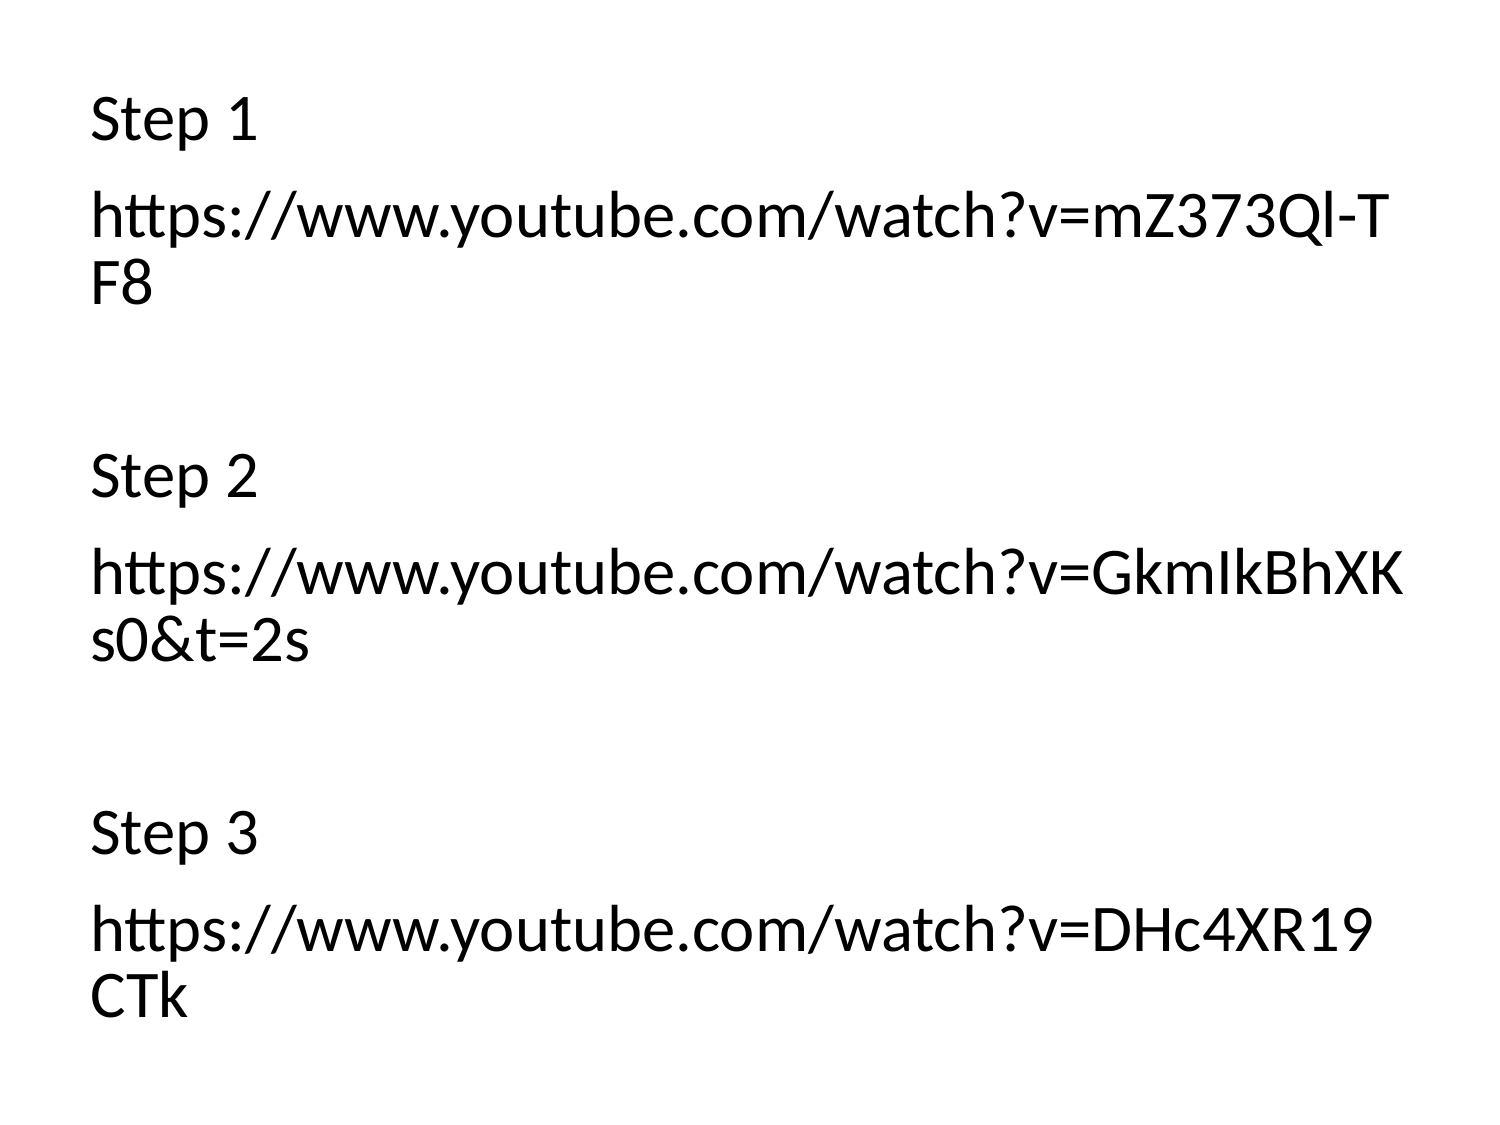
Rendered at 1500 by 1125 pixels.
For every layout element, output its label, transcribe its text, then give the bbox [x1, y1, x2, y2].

list Step 1 https://www.youtube.com/watch?v=mZ373Ql-TF8 Step 2 https://www.youtube.com/watch?v=GkmIkBhXKs0&t=2s Step 3 https://www.youtube.com/watch?v=DHc4XR19CTk [75, 66, 1426, 1005]
